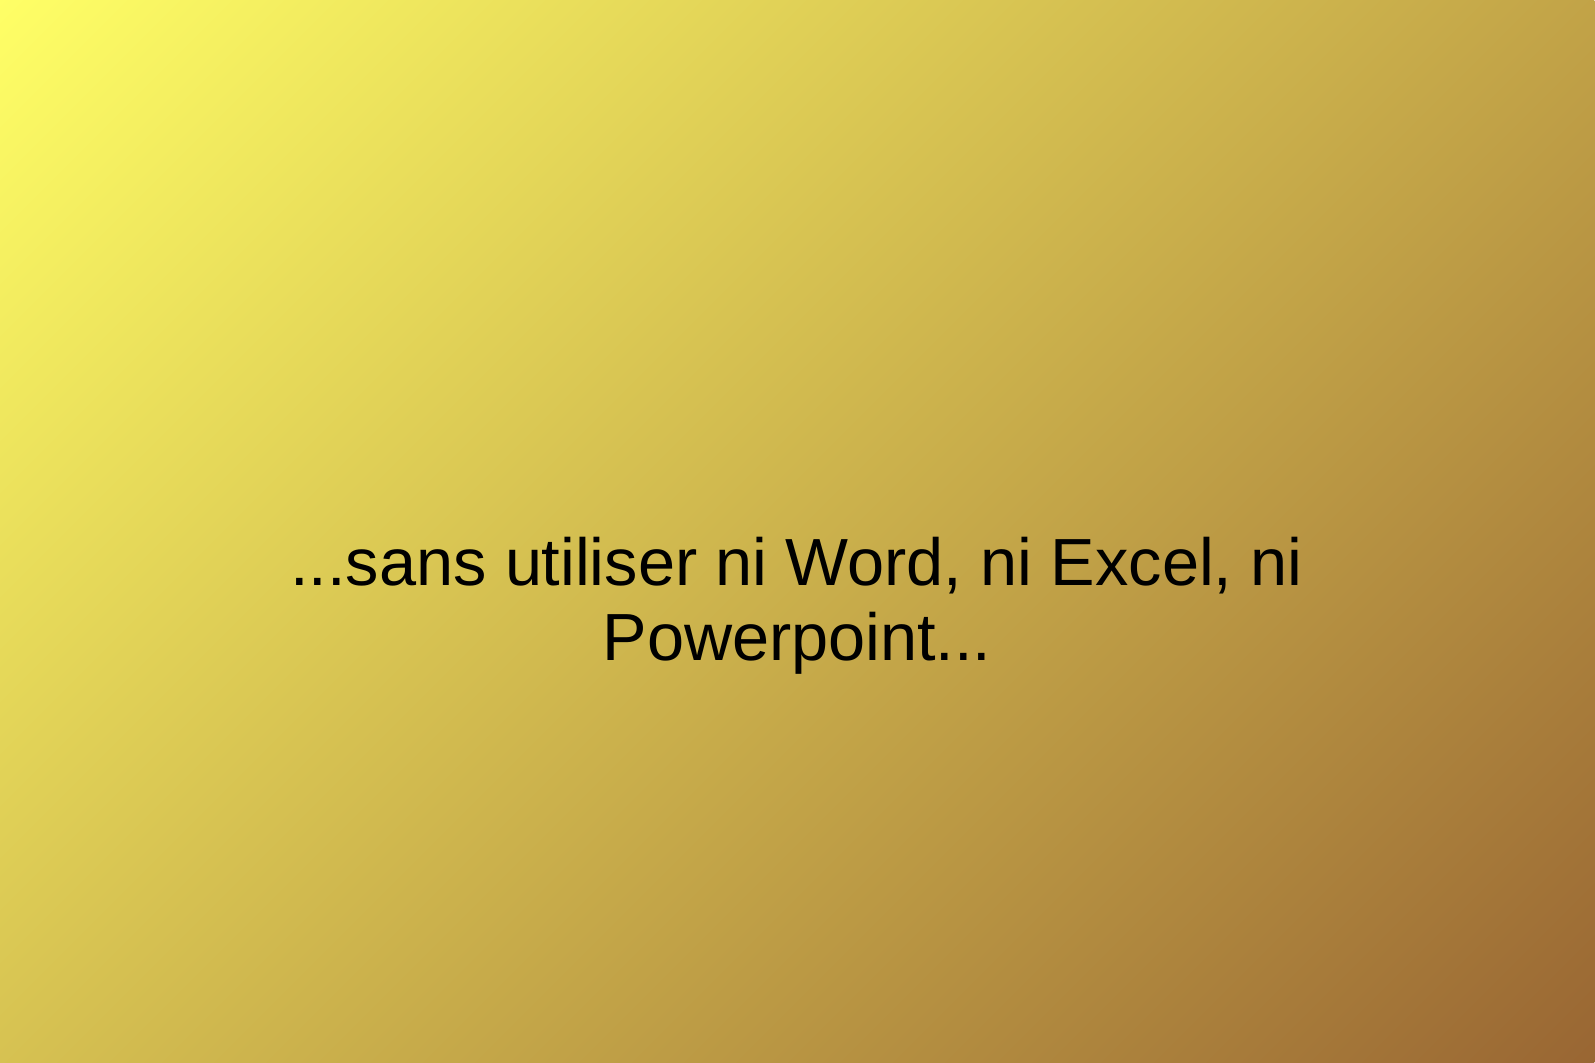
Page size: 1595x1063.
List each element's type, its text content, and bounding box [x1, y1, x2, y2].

text_box ...sans utiliser ni Word, ni Excel, ni Powerpoint... [79, 517, 1515, 682]
